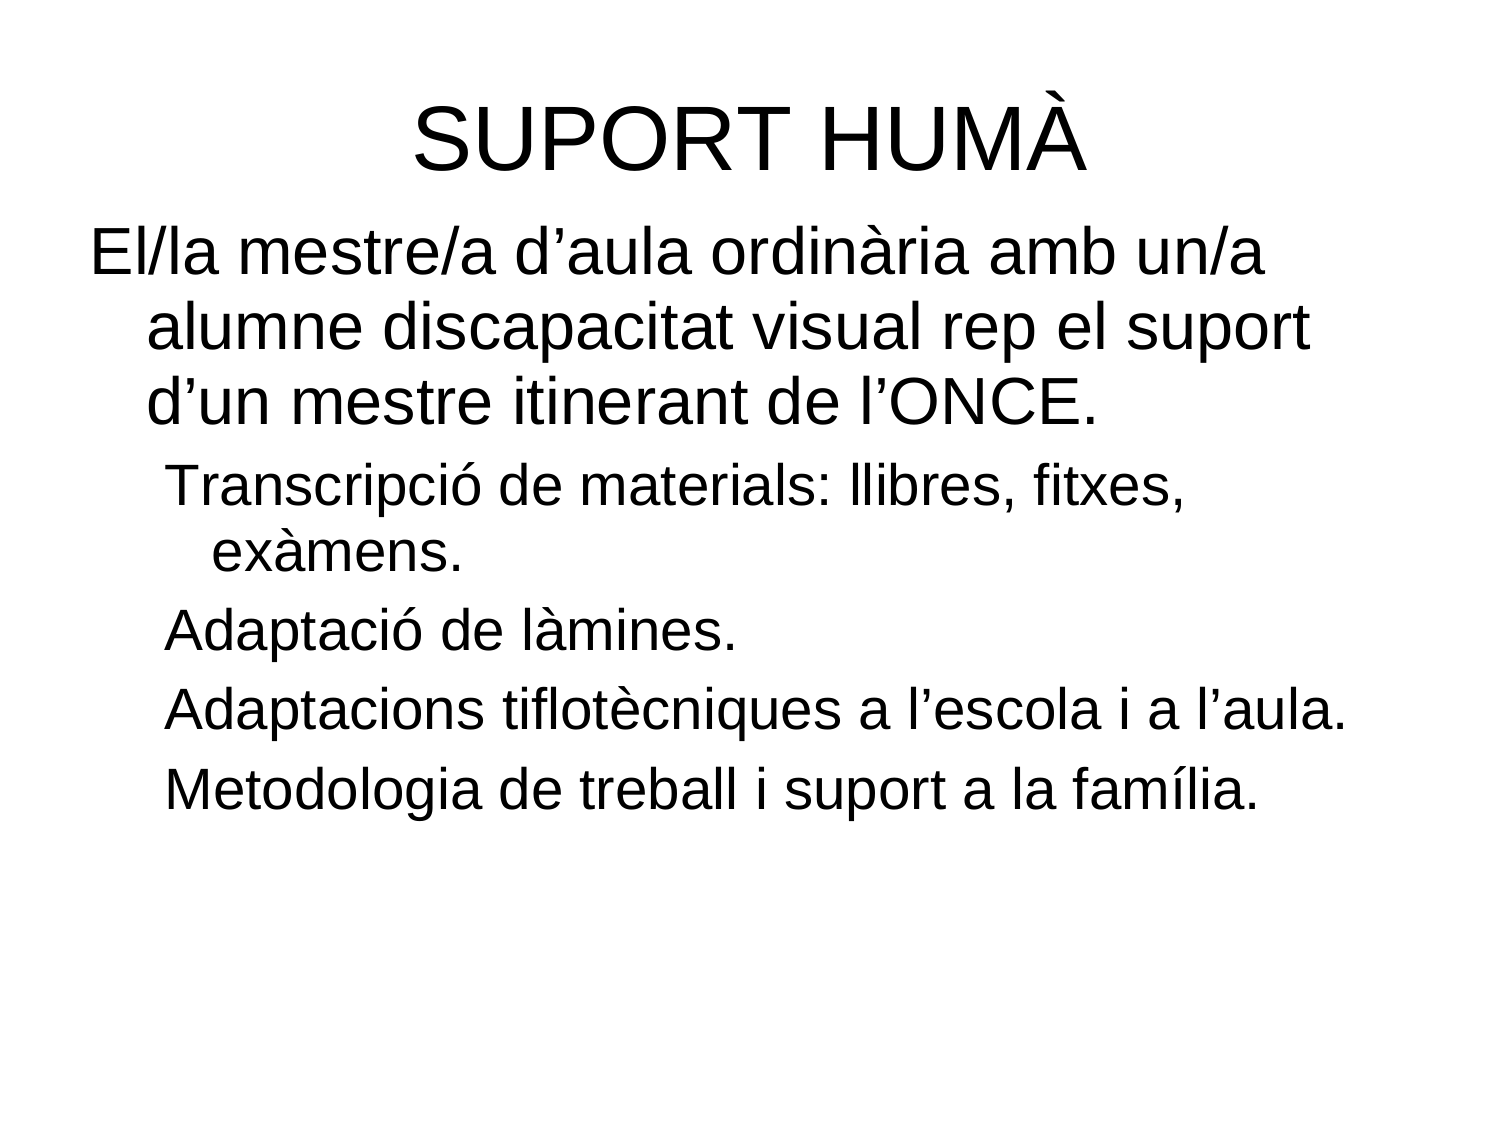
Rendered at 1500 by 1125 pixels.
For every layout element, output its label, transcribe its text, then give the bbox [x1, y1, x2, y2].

title SUPORT HUMÀ [75, 45, 1426, 206]
list El/la mestre/a d’aula ordinària amb un/a alumne discapacitat visual rep el suport d’un mestre itinerant de l’ONCE. Transcripció de materials: llibres, fitxes, exàmens. Adaptació de làmines. Adaptacions tiflotècniques a l’escola i a l’aula. Metodologia de treball i suport a la família. [75, 206, 1426, 1125]
